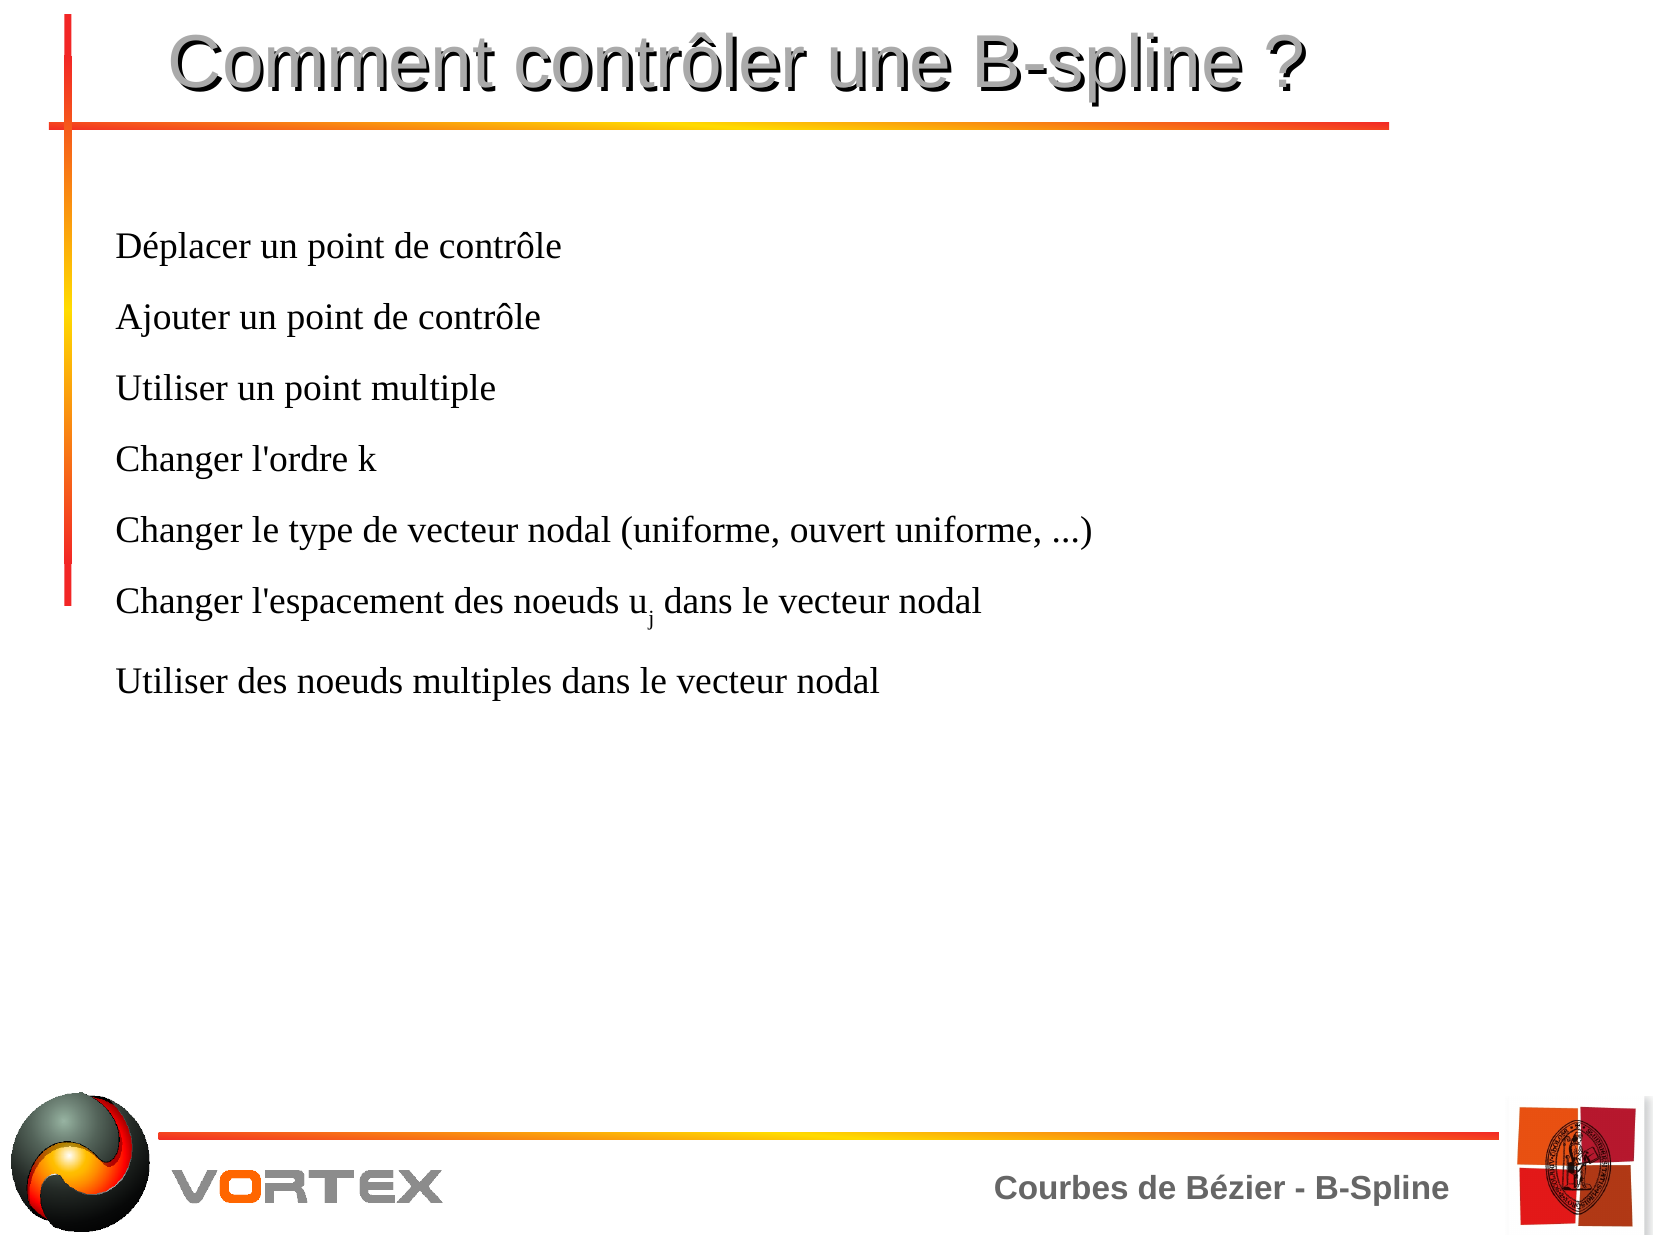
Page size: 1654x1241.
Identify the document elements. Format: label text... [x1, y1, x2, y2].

list Déplacer un point de contrôle Ajouter un point de contrôle Utiliser un point multiple Changer l'ordre k Changer le type de vecteur nodal (uniforme, ouvert uniforme, ...) Changer l'espacement des noeuds uj dans le vecteur nodal Utiliser des noeuds multiples dans le vecteur nodal [97, 153, 1571, 1109]
title Comment contrôler une B-spline ? [82, 4, 1392, 120]
picture [11, 1092, 443, 1232]
picture [1505, 1096, 1653, 1235]
